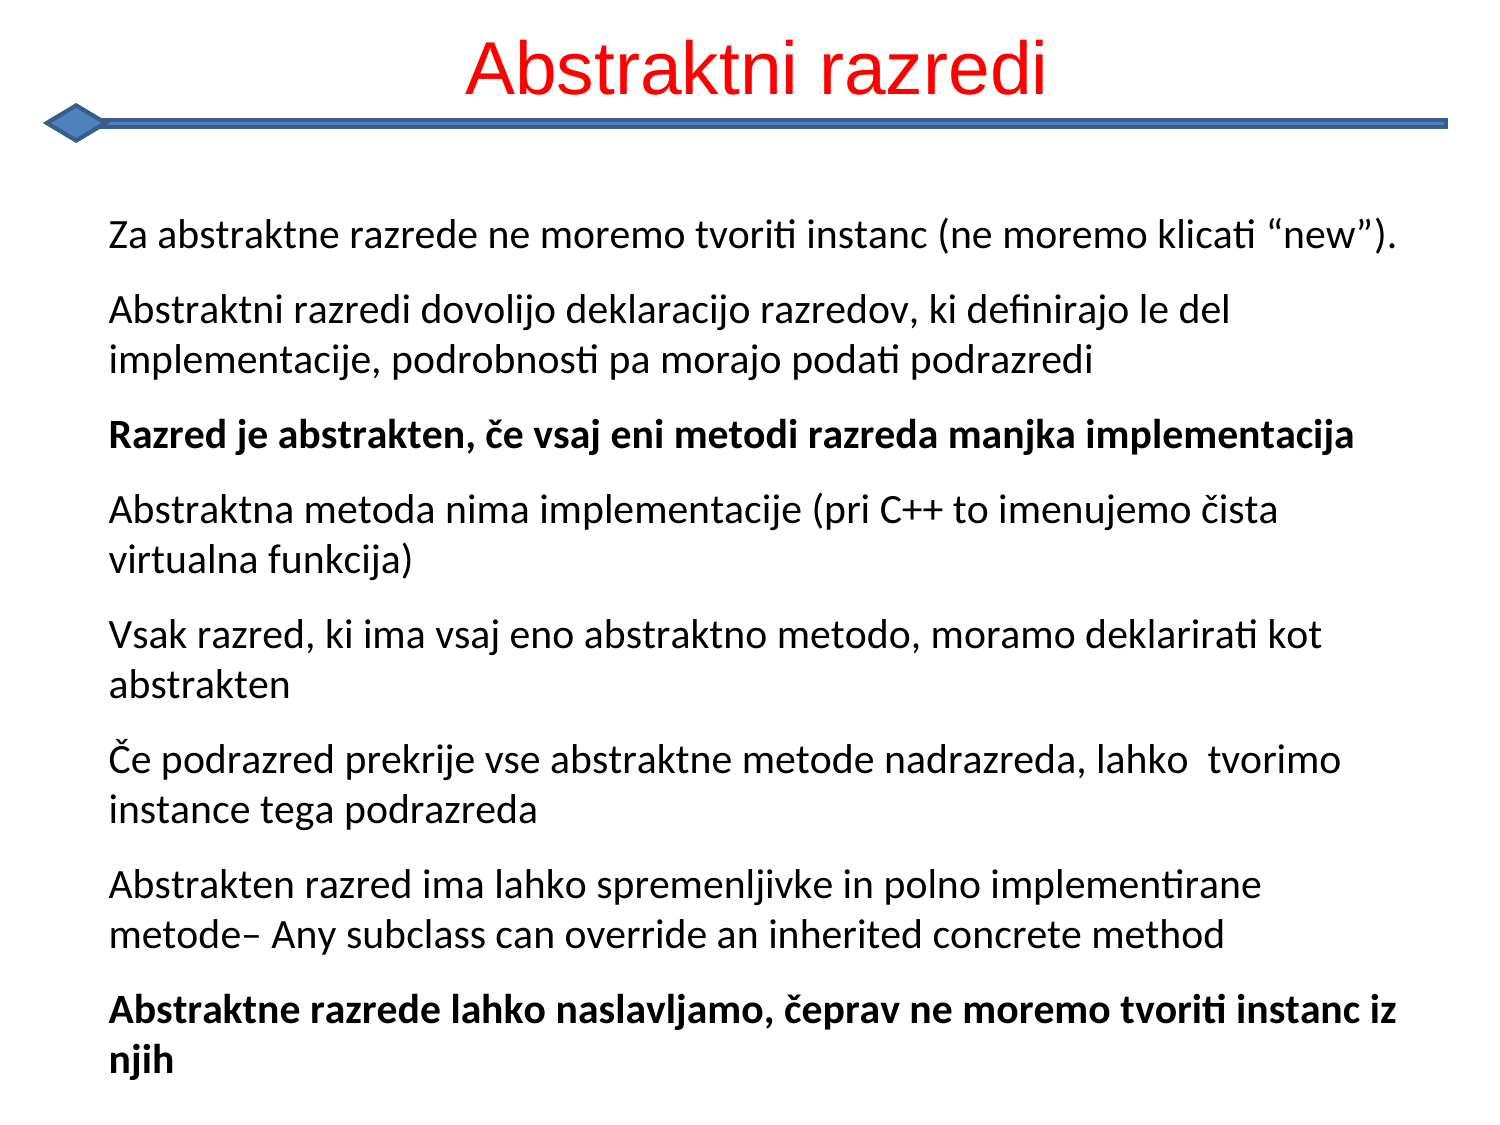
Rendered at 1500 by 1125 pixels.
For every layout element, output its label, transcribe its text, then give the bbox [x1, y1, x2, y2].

text_box Za abstraktne razrede ne moremo tvoriti instanc (ne moremo klicati “new”). Abstraktni razredi dovolijo deklaracijo razredov, ki definirajo le del implementacije, podrobnosti pa morajo podati podrazredi Razred je abstrakten, če vsaj eni metodi razreda manjka implementacija Abstraktna metoda nima implementacije (pri C++ to imenujemo čista virtualna funkcija) Vsak razred, ki ima vsaj eno abstraktno metodo, moramo deklarirati kot abstrakten Če podrazred prekrije vse abstraktne metode nadrazreda, lahko tvorimo instance tega podrazreda Abstrakten razred ima lahko spremenljivke in polno implementirane metode– Any subclass can override an inherited concrete method Abstraktne razrede lahko naslavljamo, čeprav ne moremo tvoriti instanc iz njih [93, 199, 1418, 1090]
title Abstraktni razredi [82, 0, 1433, 129]
